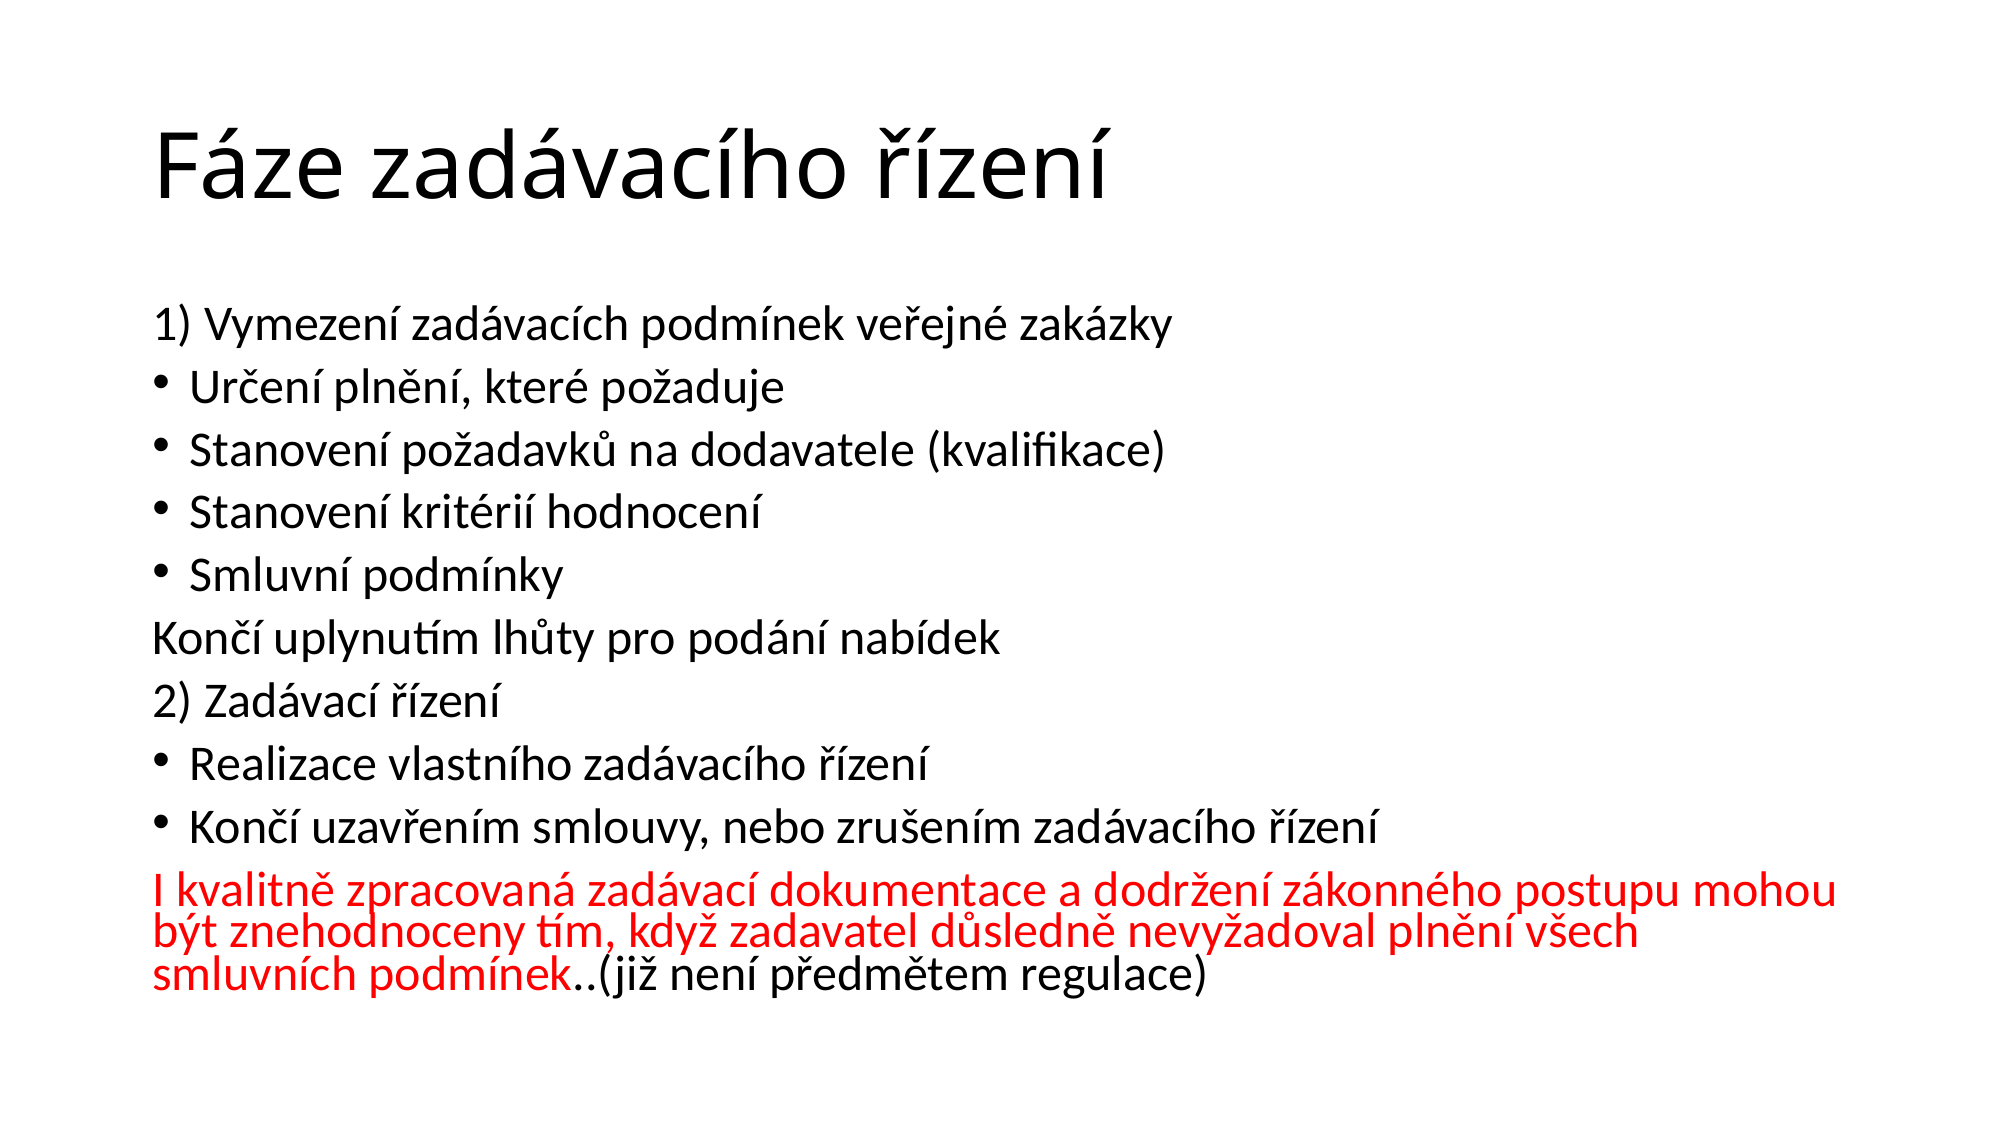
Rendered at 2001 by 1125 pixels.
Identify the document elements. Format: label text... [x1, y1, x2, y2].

title Fáze zadávacího řízení [137, 59, 1863, 278]
list 1) Vymezení zadávacích podmínek veřejné zakázky Určení plnění, které požaduje Stanovení požadavků na dodavatele (kvalifikace) Stanovení kritérií hodnocení Smluvní podmínky Končí uplynutím lhůty pro podání nabídek 2) Zadávací řízení Realizace vlastního zadávacího řízení Končí uzavřením smlouvy, nebo zrušením zadávacího řízení I kvalitně zpracovaná zadávací dokumentace a dodržení zákonného postupu mohou být znehodnoceny tím, když zadavatel důsledně nevyžadoval plnění všech smluvních podmínek..(již není předmětem regulace) [137, 299, 1863, 1014]
